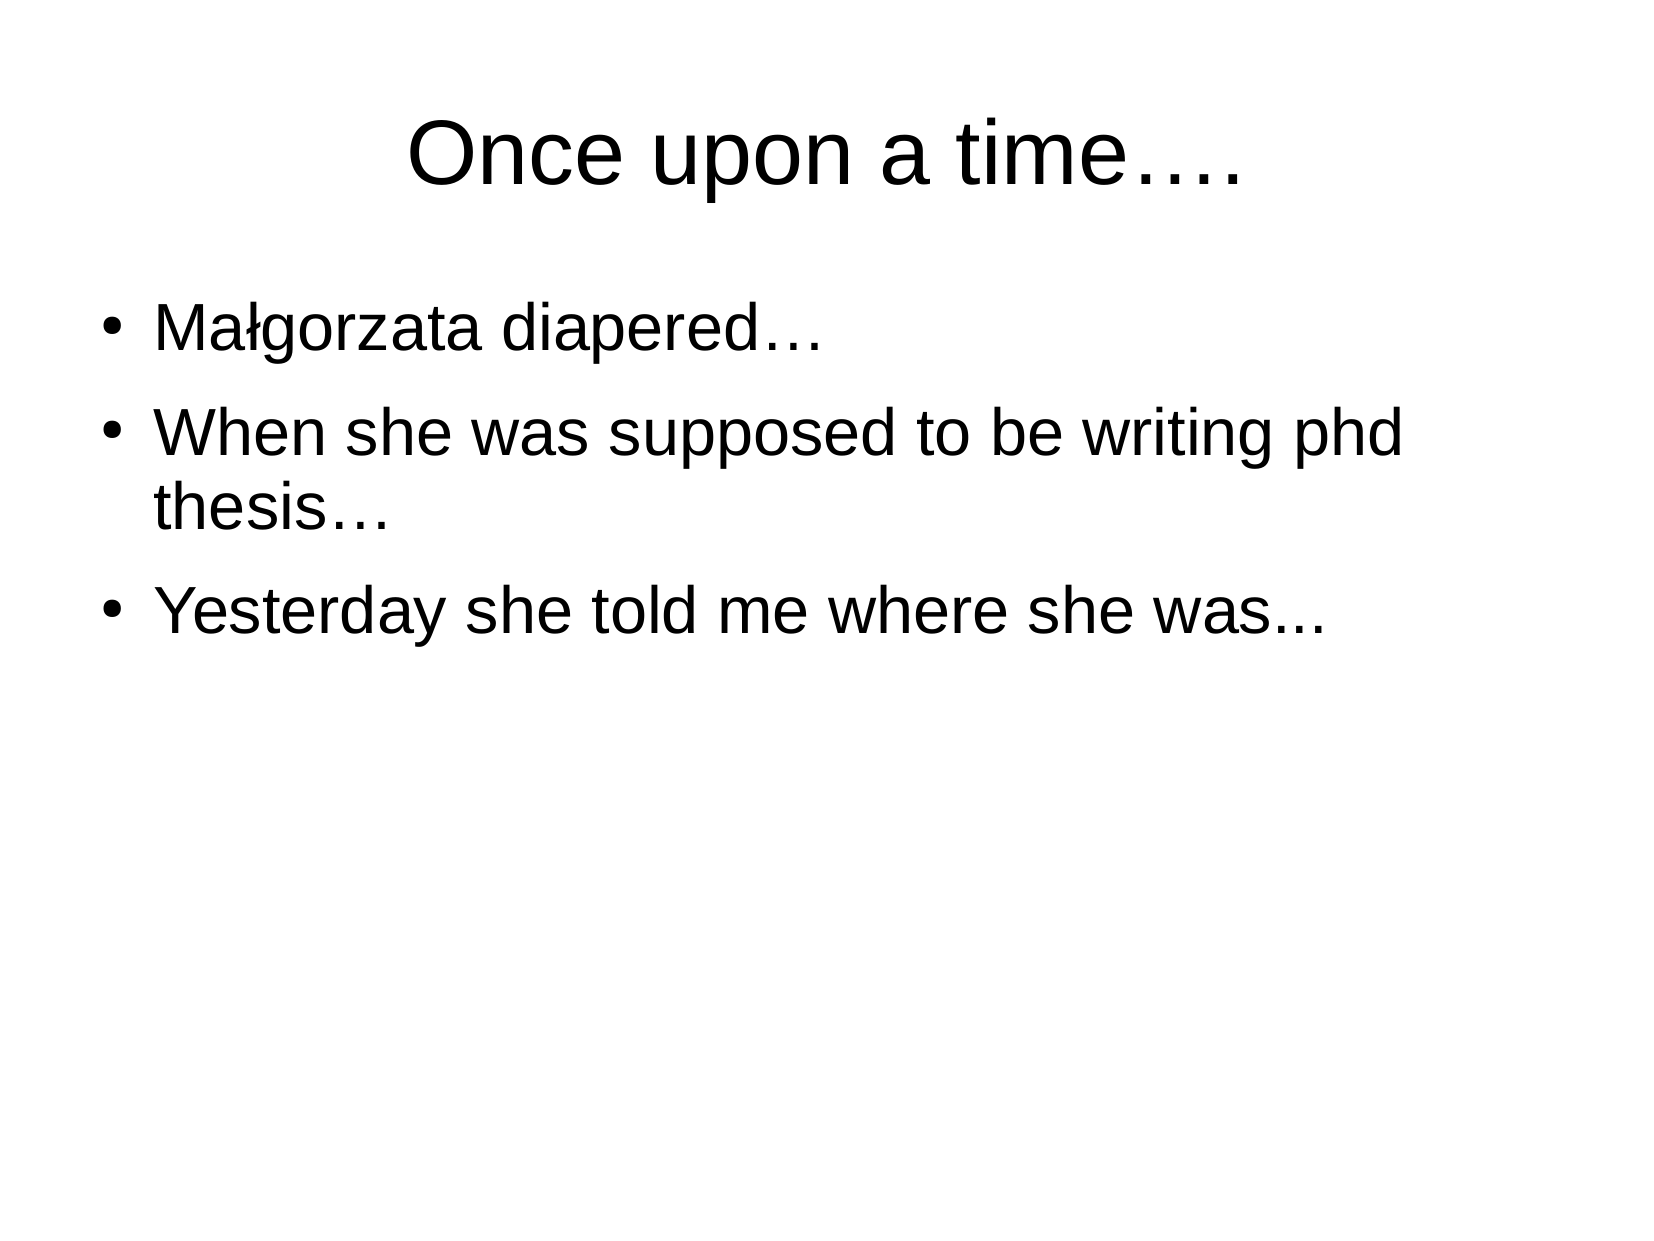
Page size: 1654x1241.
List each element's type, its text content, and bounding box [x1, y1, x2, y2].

list Małgorzata diapered… When she was supposed to be writing phd thesis… Yesterday she told me where she was... [82, 290, 1571, 1010]
title Once upon a time…. [82, 49, 1571, 257]
